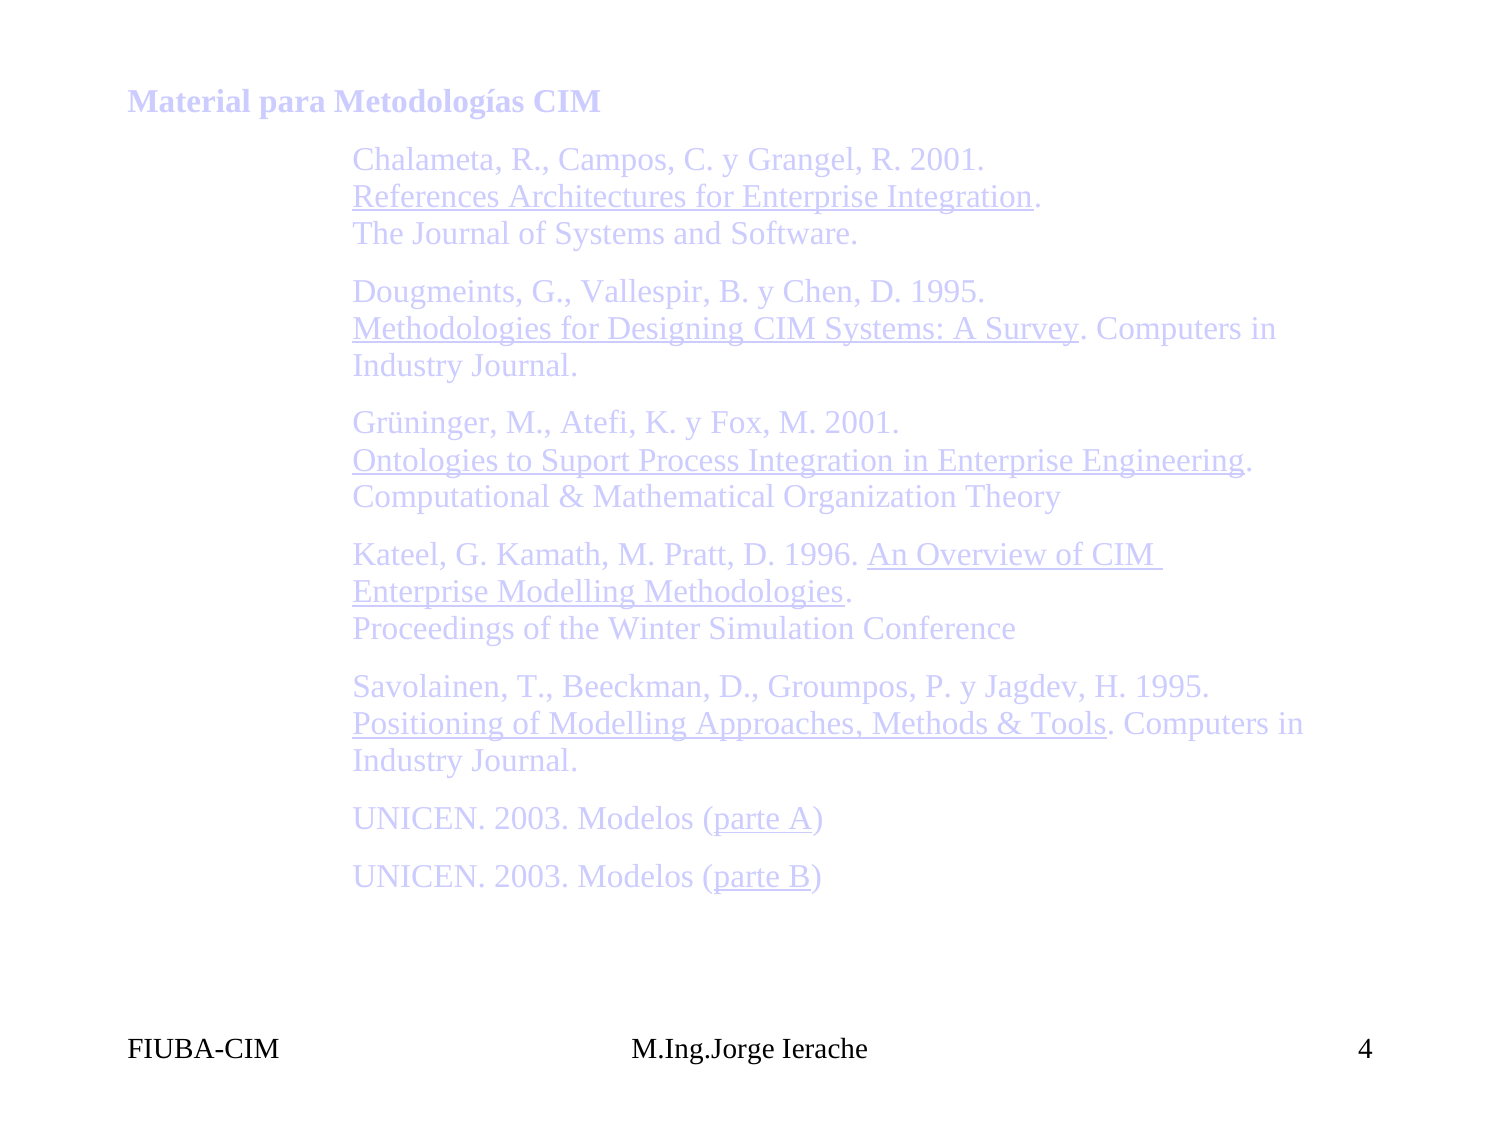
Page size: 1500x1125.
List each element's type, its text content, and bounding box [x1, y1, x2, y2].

text_box Material para Metodologías CIM Chalameta, R., Campos, C. y Grangel, R. 2001. References Architectures for Enterprise Integration. The Journal of Systems and Software. Dougmeints, G., Vallespir, B. y Chen, D. 1995. Methodologies for Designing CIM Systems: A Survey. Computers in Industry Journal. Grüninger, M., Atefi, K. y Fox, M. 2001. Ontologies to Suport Process Integration in Enterprise Engineering. Computational & Mathematical Organization Theory Kateel, G. Kamath, M. Pratt, D. 1996. An Overview of CIM Enterprise Modelling Methodologies. Proceedings of the Winter Simulation Conference Savolainen, T., Beeckman, D., Groumpos, P. y Jagdev, H. 1995. Positioning of Modelling Approaches, Methods & Tools. Computers in Industry Journal. UNICEN. 2003. Modelos (parte A) UNICEN. 2003. Modelos (parte B) [112, 74, 1388, 903]
